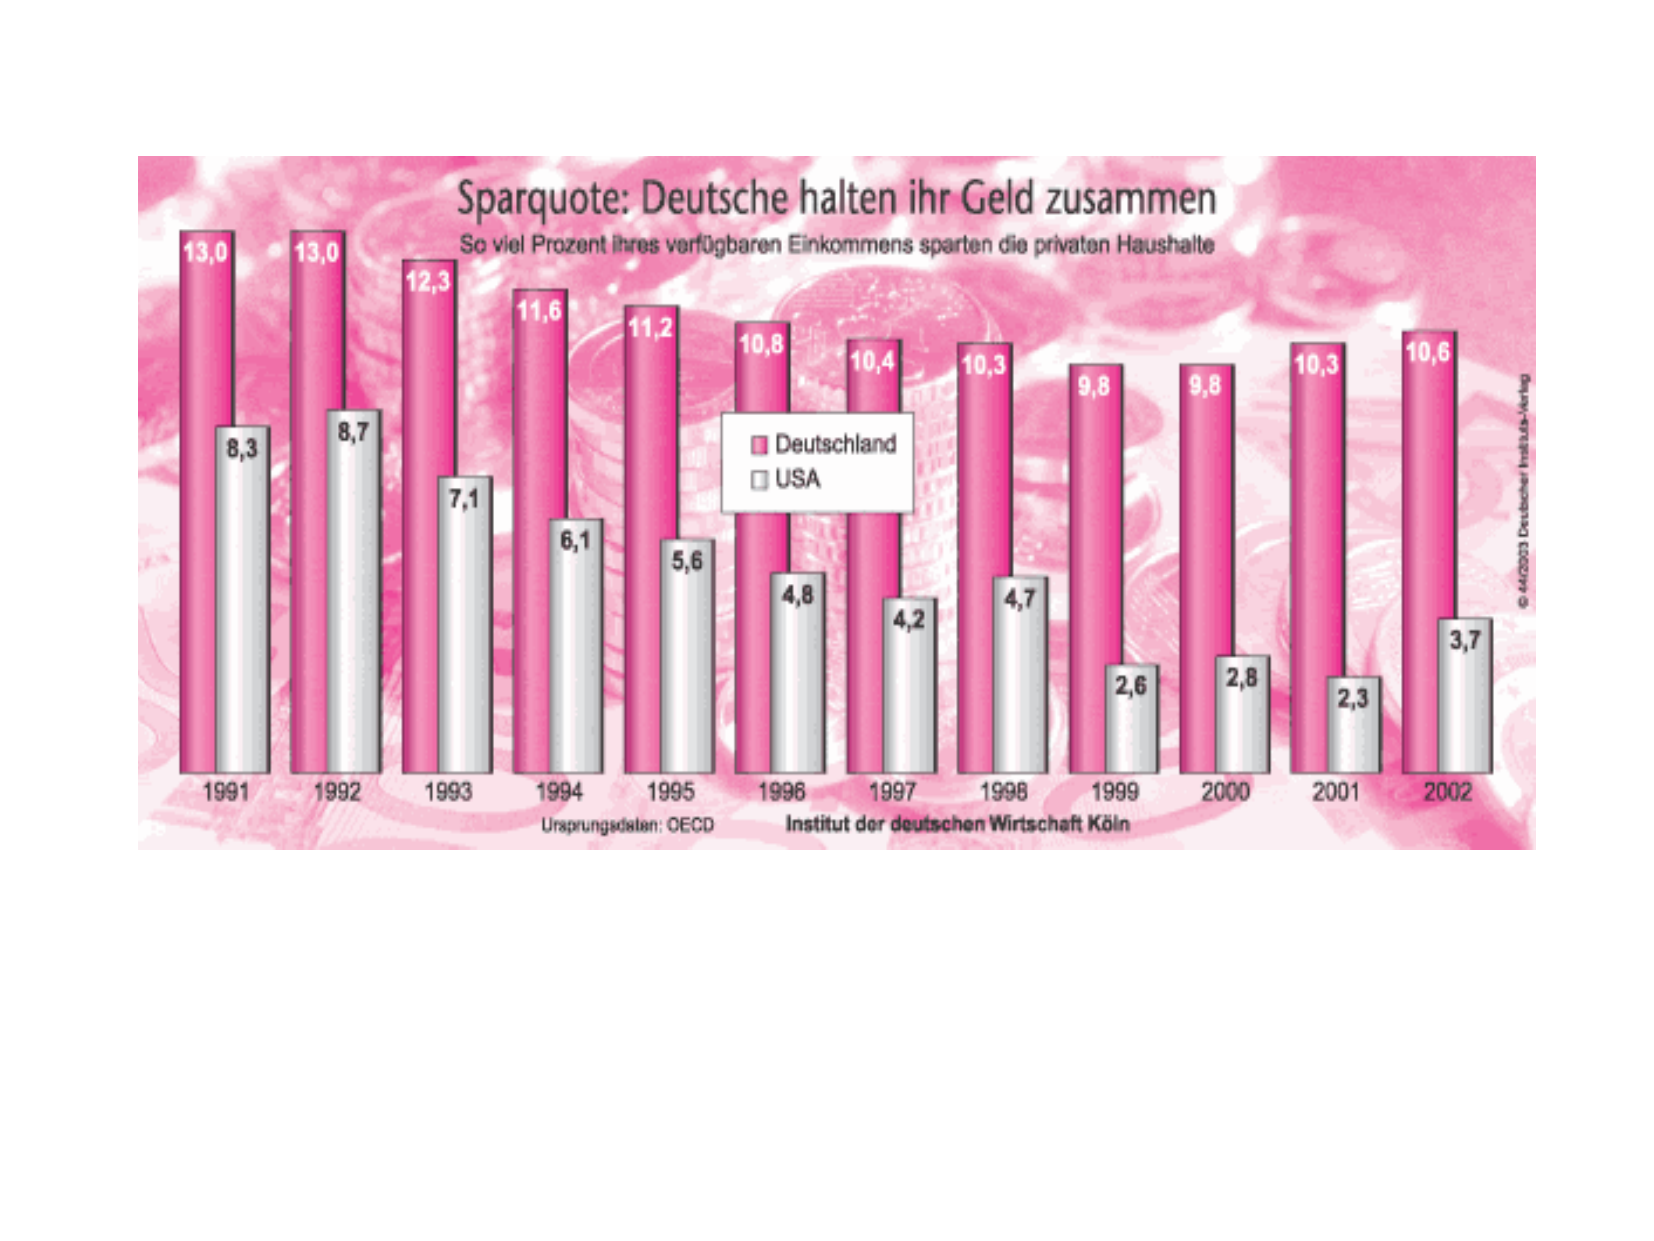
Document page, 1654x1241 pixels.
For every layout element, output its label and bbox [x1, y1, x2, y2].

picture [138, 156, 1536, 850]
